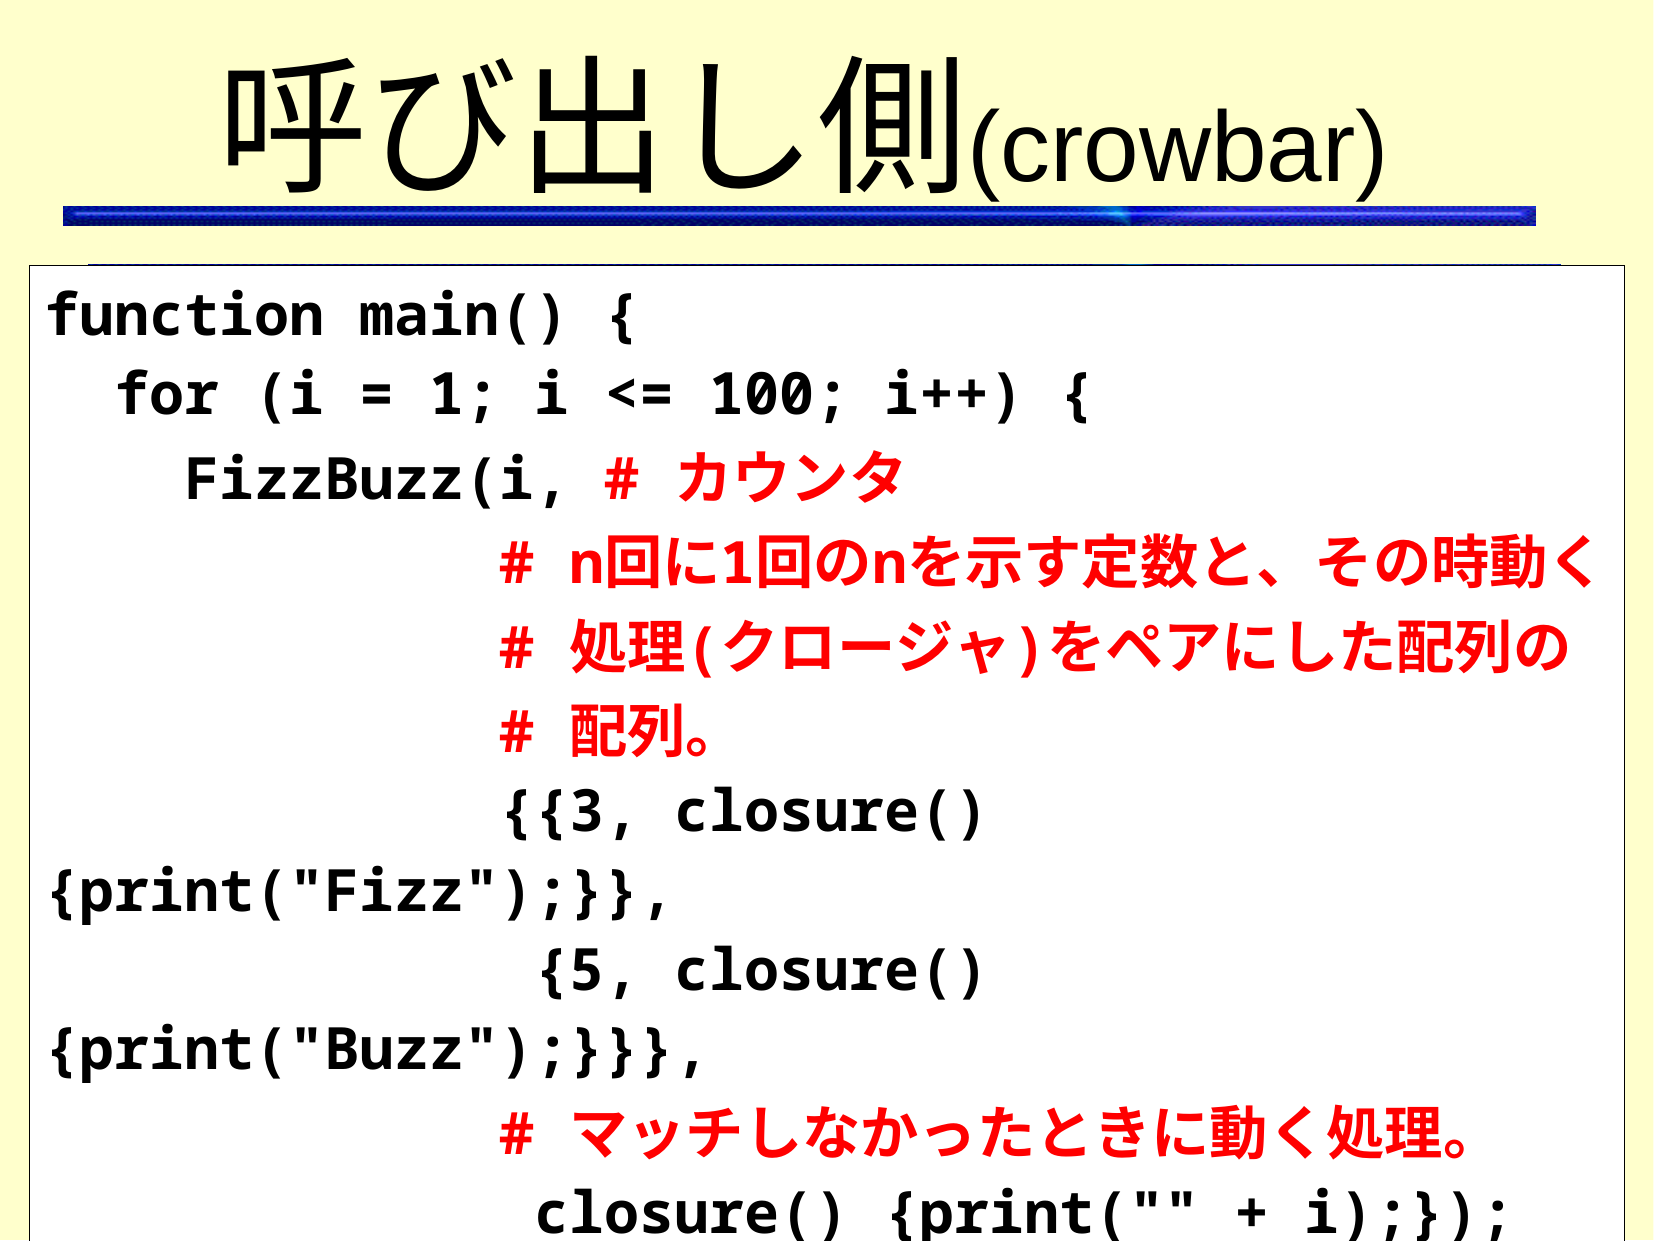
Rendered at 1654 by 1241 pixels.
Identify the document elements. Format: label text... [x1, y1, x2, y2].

picture [63, 206, 1536, 226]
text_box function main() { for (i = 1; i <= 100; i++) { FizzBuzz(i, # カウンタ # n回に1回のnを示す定数と、その時動く # 処理(クロージャ)をペアにした配列の # 配列。 {{3, closure() {print("Fizz");}}, {5, closure() {print("Buzz");}}}, # マッチしなかったときに動く処理。 closure() {print("" + i);}); print("\n"); } } [29, 265, 1625, 1039]
title 呼び出し側(crowbar) [59, 39, 1548, 192]
